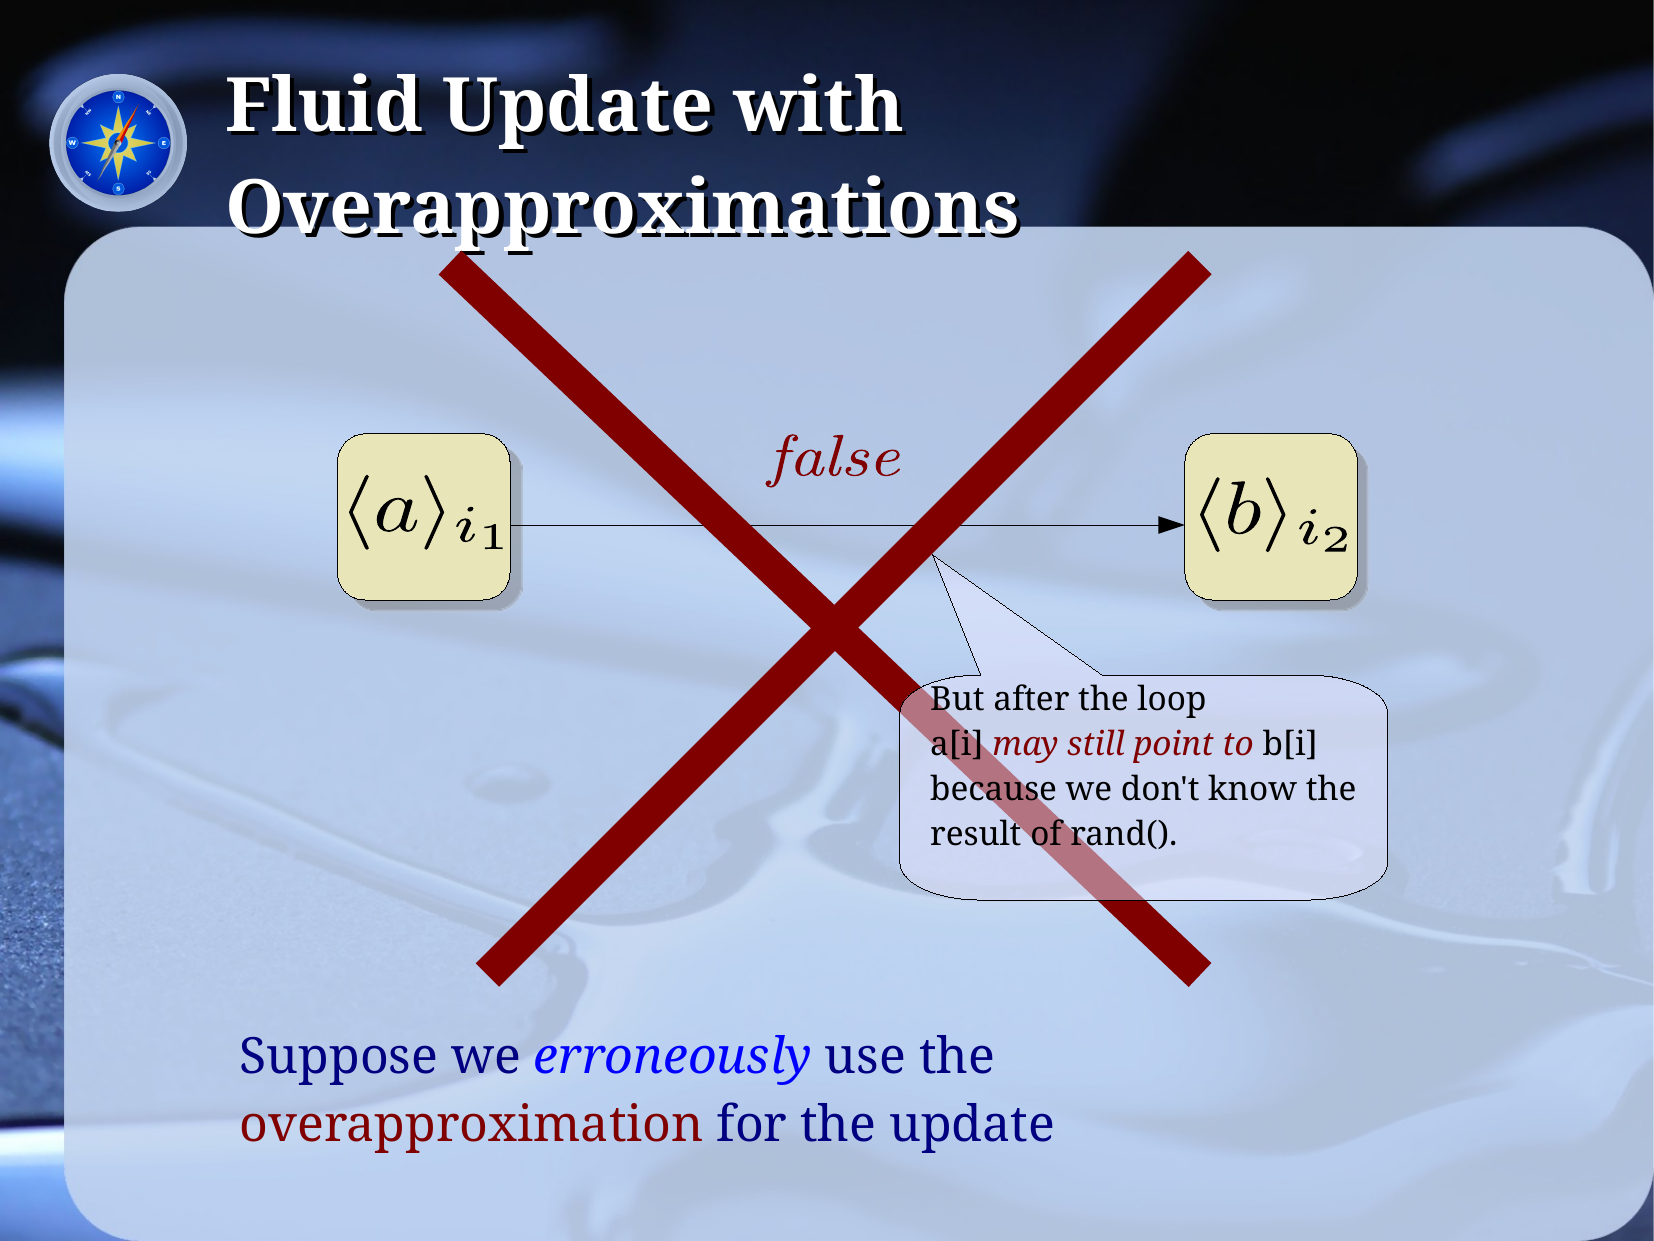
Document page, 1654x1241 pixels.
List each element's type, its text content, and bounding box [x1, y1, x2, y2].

text_box [1184, 433, 1358, 601]
title Fluid Update with Overapproximations [225, 49, 1571, 257]
text_box [337, 433, 511, 601]
text_box Suppose we erroneously use the overapproximation for the update [225, 1012, 1463, 1141]
picture [0, 0, 1654, 1241]
text_box But after the loop a[i] may still point to b[i] because we don't know the result of rand(). [899, 554, 1388, 901]
